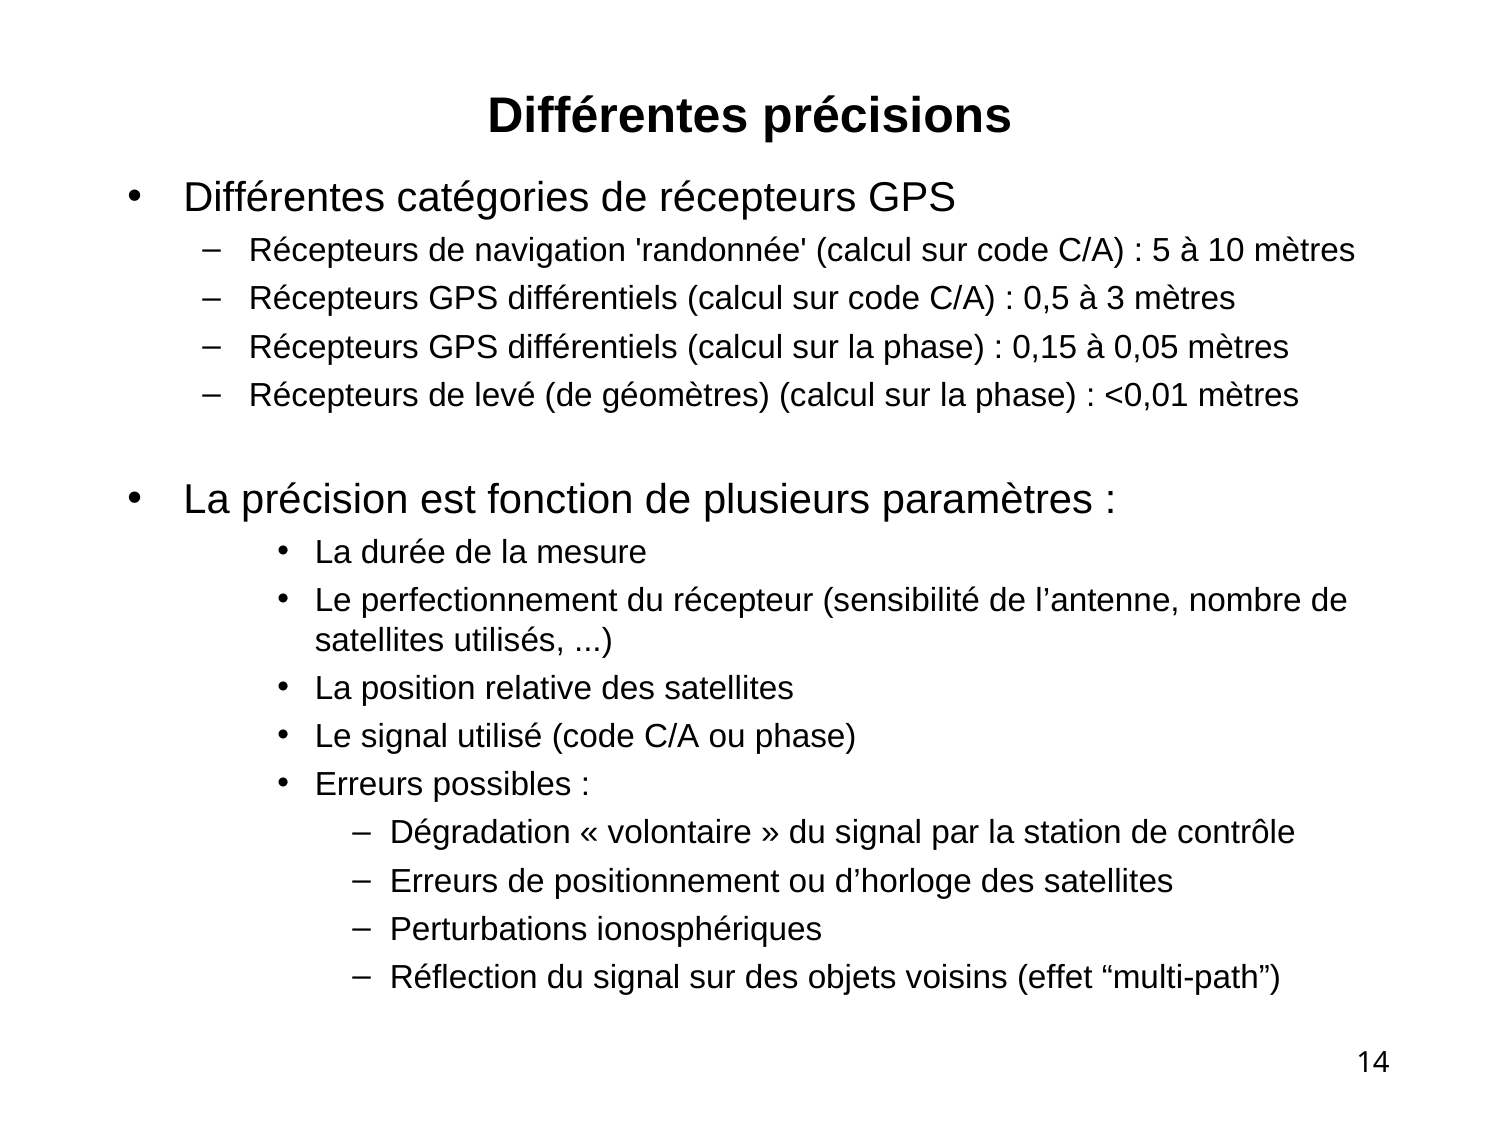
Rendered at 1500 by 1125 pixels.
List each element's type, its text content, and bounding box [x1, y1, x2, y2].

text_box <numéro> [1341, 1036, 1500, 1111]
title Différentes précisions [112, 68, 1388, 157]
list Différentes catégories de récepteurs GPS Récepteurs de navigation 'randonnée' (calcul sur code C/A) : 5 à 10 mètres Récepteurs GPS différentiels (calcul sur code C/A) : 0,5 à 3 mètres Récepteurs GPS différentiels (calcul sur la phase) : 0,15 à 0,05 mètres Récepteurs de levé (de géomètres) (calcul sur la phase) : <0,01 mètres La précision est fonction de plusieurs paramètres : La durée de la mesure Le perfectionnement du récepteur (sensibilité de l’antenne, nombre de satellites utilisés, ...) La position relative des satellites Le signal utilisé (code C/A ou phase) Erreurs possibles : Dégradation « volontaire » du signal par la station de contrôle Erreurs de positionnement ou d’horloge des satellites Perturbations ionosphériques Réflection du signal sur des objets voisins (effet “multi-path”) [112, 162, 1388, 1013]
